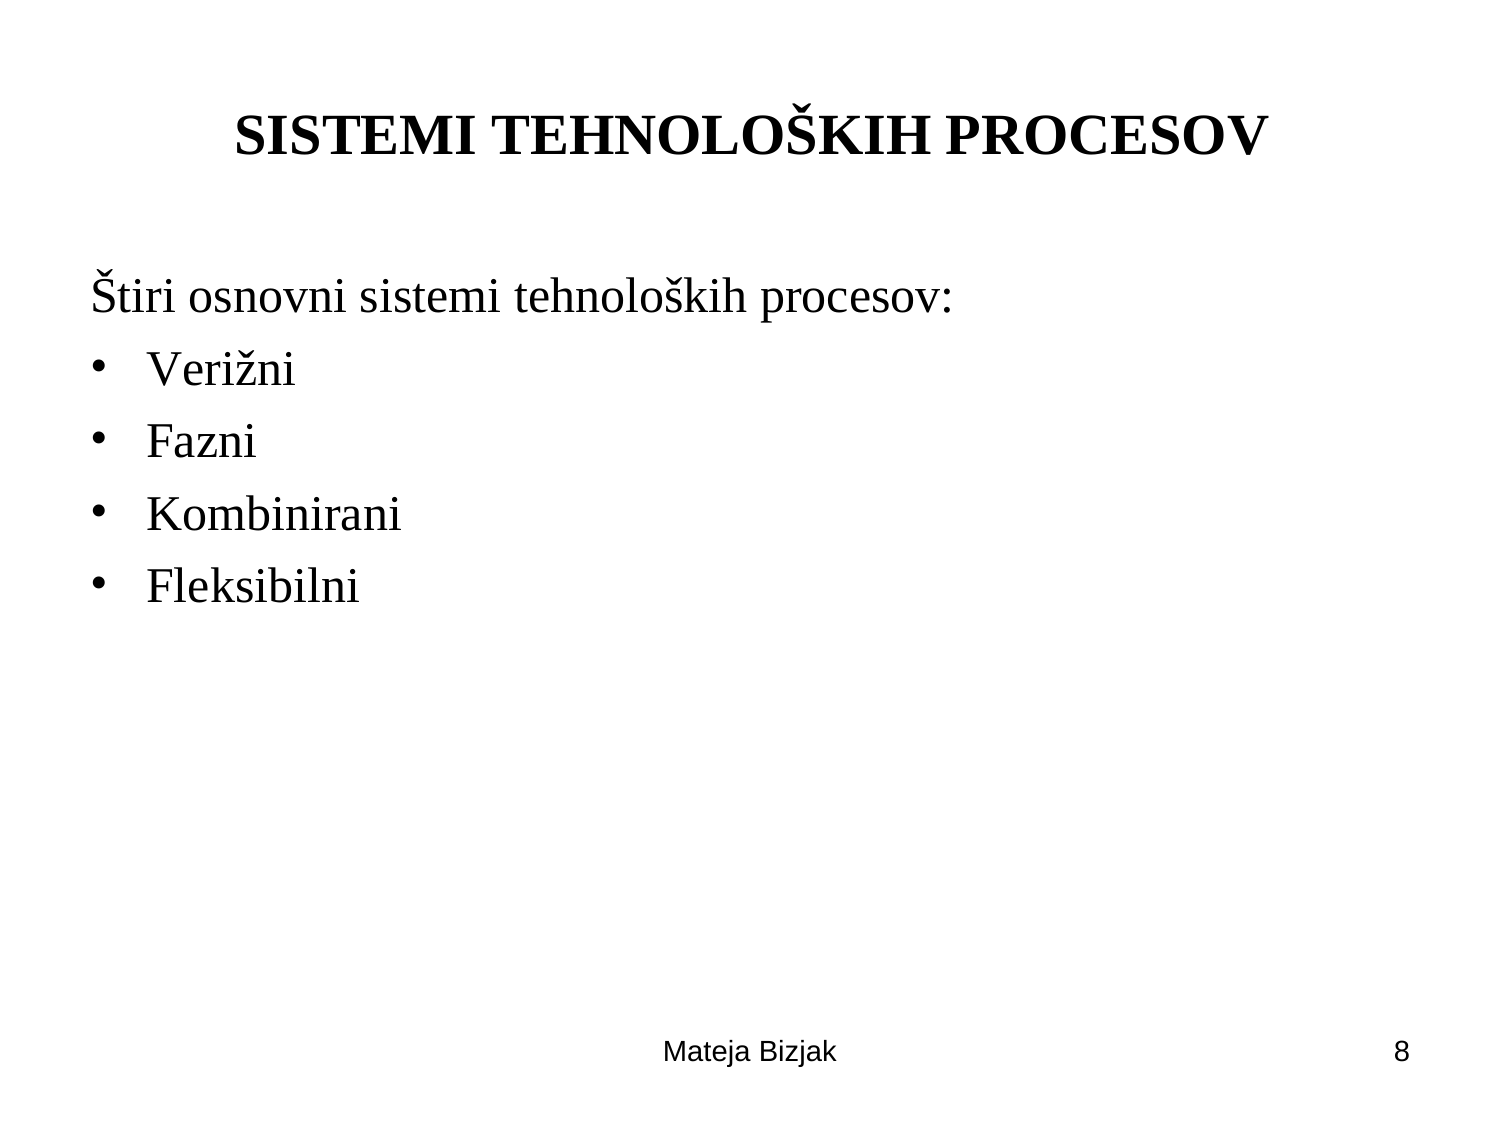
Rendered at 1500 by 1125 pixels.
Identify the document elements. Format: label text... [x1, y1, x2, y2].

title SISTEMI TEHNOLOŠKIH PROCESOV [76, 42, 1427, 221]
text_box <number> [1074, 1024, 1426, 1103]
list Štiri osnovni sistemi tehnoloških procesov: Verižni Fazni Kombinirani Fleksibilni [75, 255, 1426, 1005]
text_box Mateja Bizjak [512, 1024, 988, 1103]
